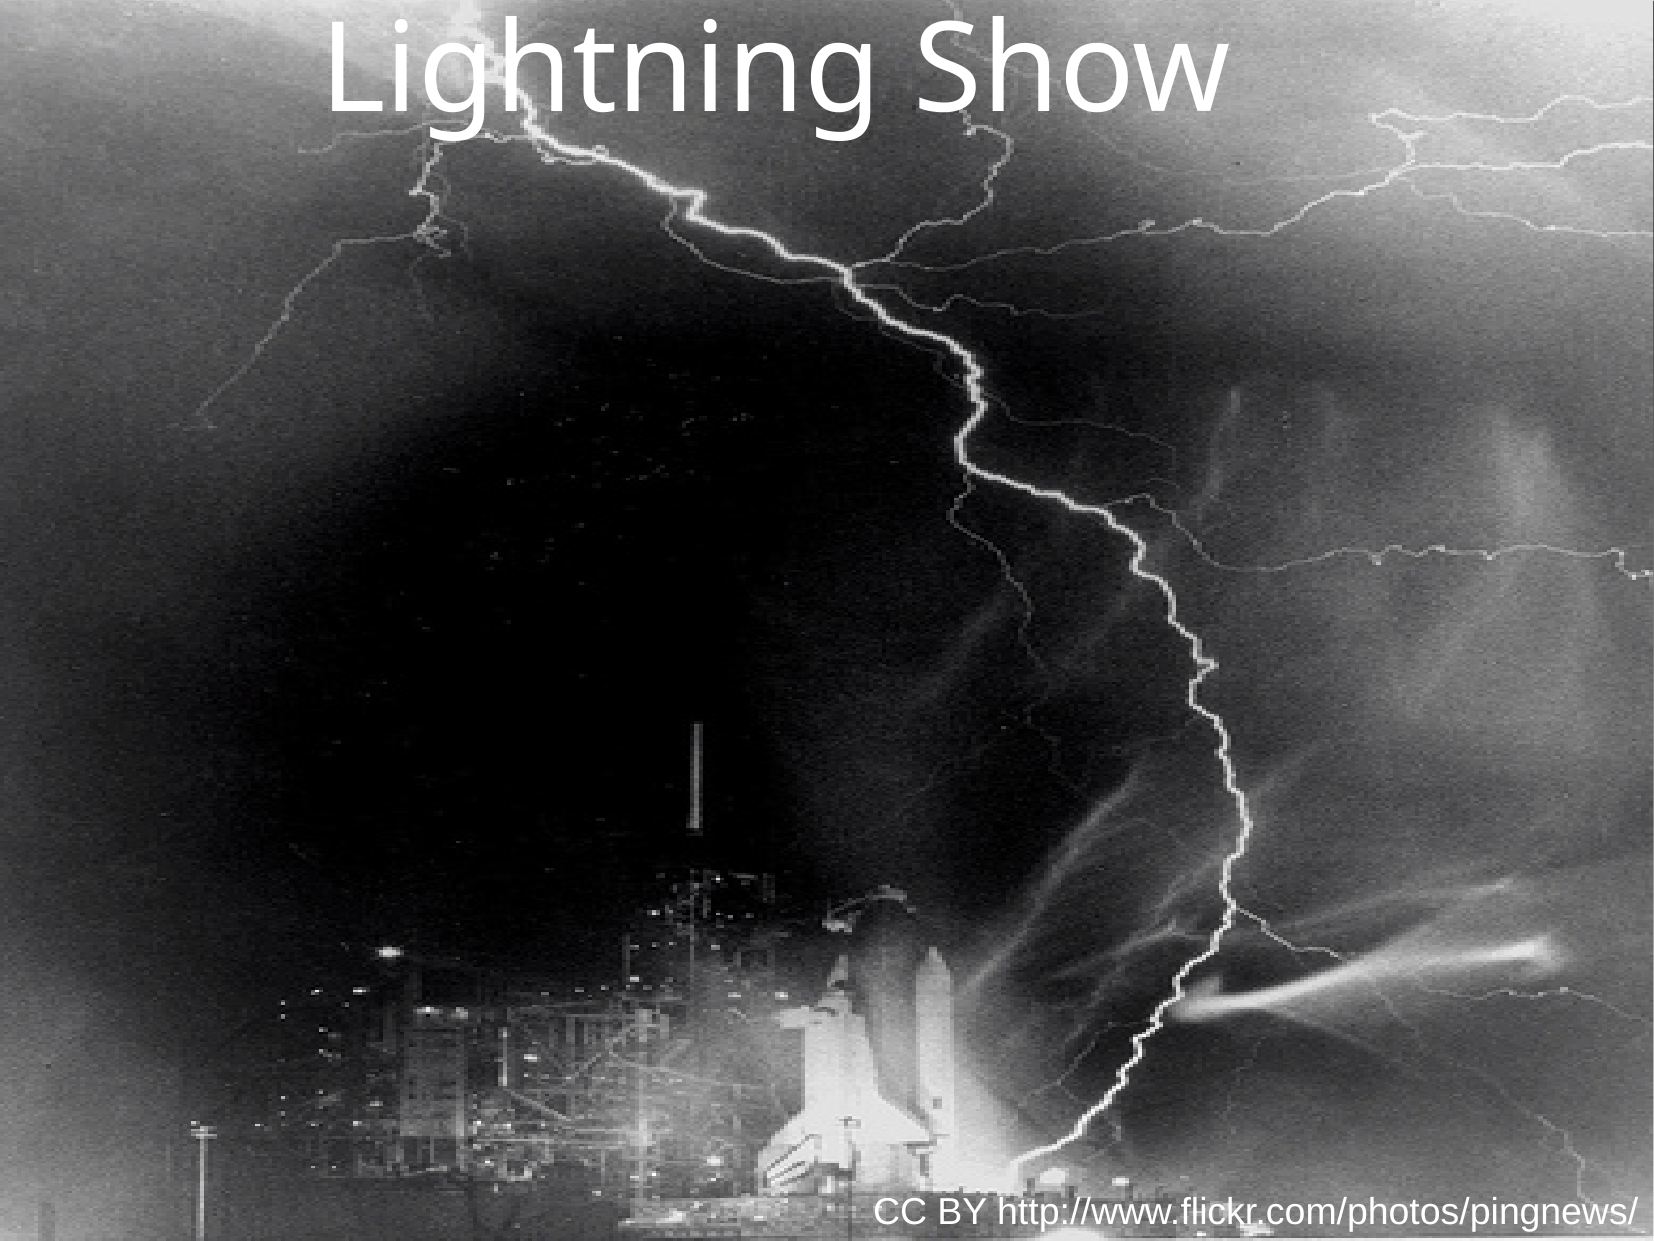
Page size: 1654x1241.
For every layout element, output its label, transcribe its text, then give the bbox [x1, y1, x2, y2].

picture [0, 0, 1654, 1241]
text_box Lightning Show [305, 0, 1211, 125]
text_box CC BY http://www.flickr.com/photos/pingnews/ [858, 1183, 1654, 1241]
